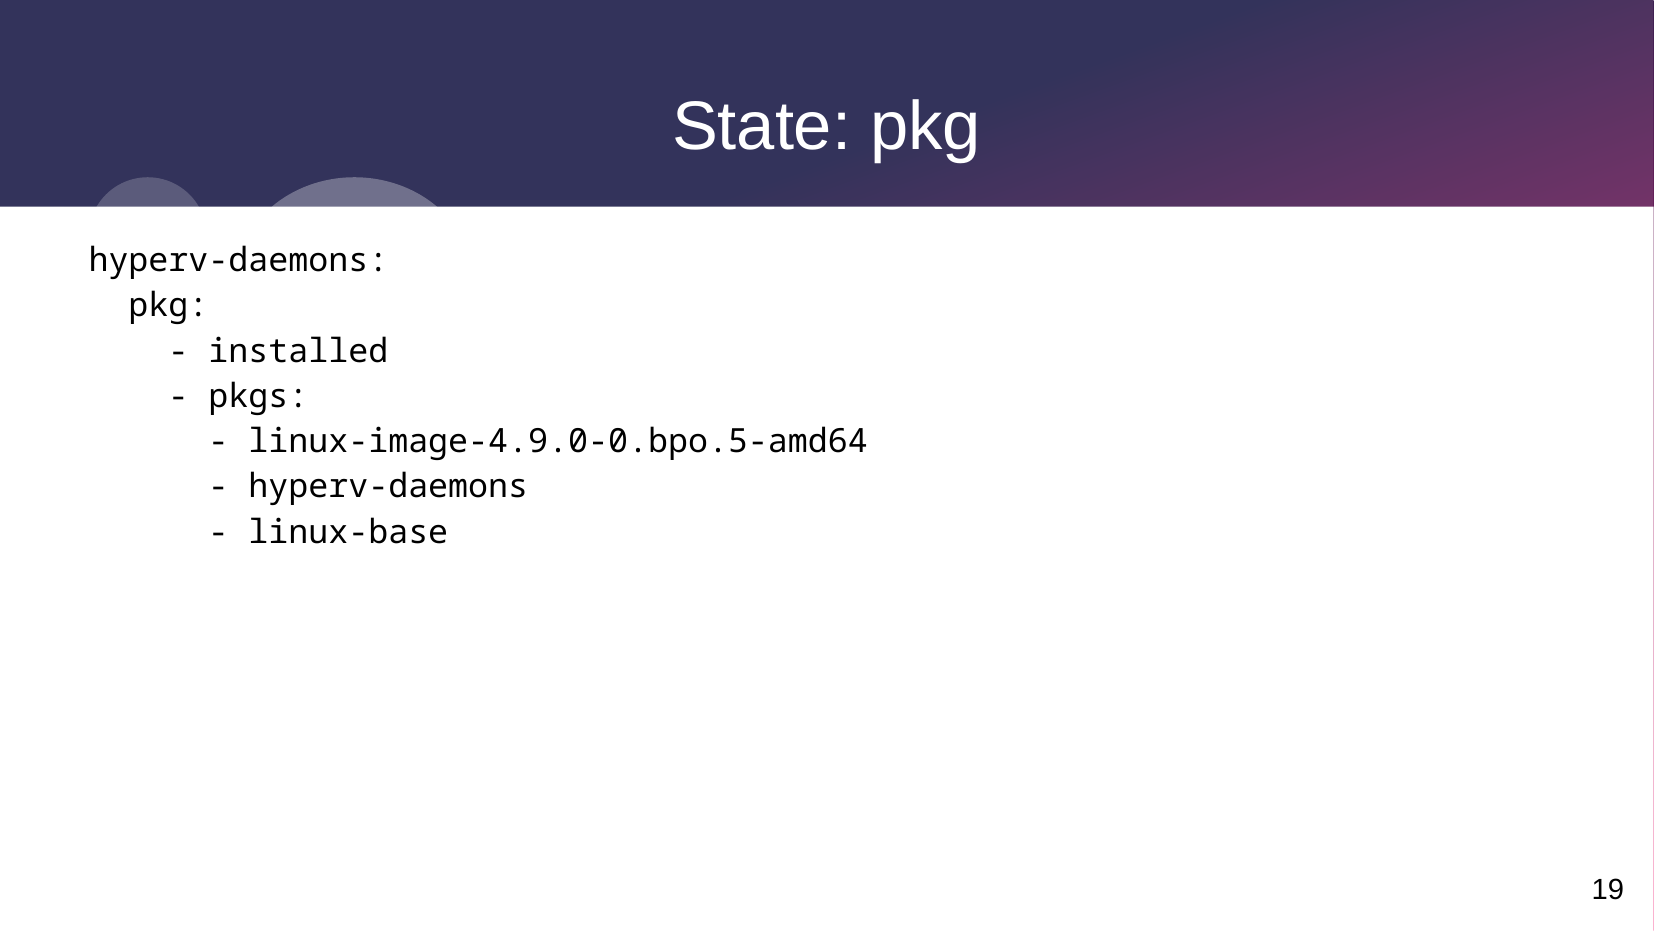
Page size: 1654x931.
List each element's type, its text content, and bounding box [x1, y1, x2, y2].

title State: pkg [88, 44, 1565, 207]
list hyperv-daemons: pkg: - installed - pkgs: - linux-image-4.9.0-0.bpo.5-amd64 - hyperv-daemons - linux-base [88, 236, 1565, 827]
